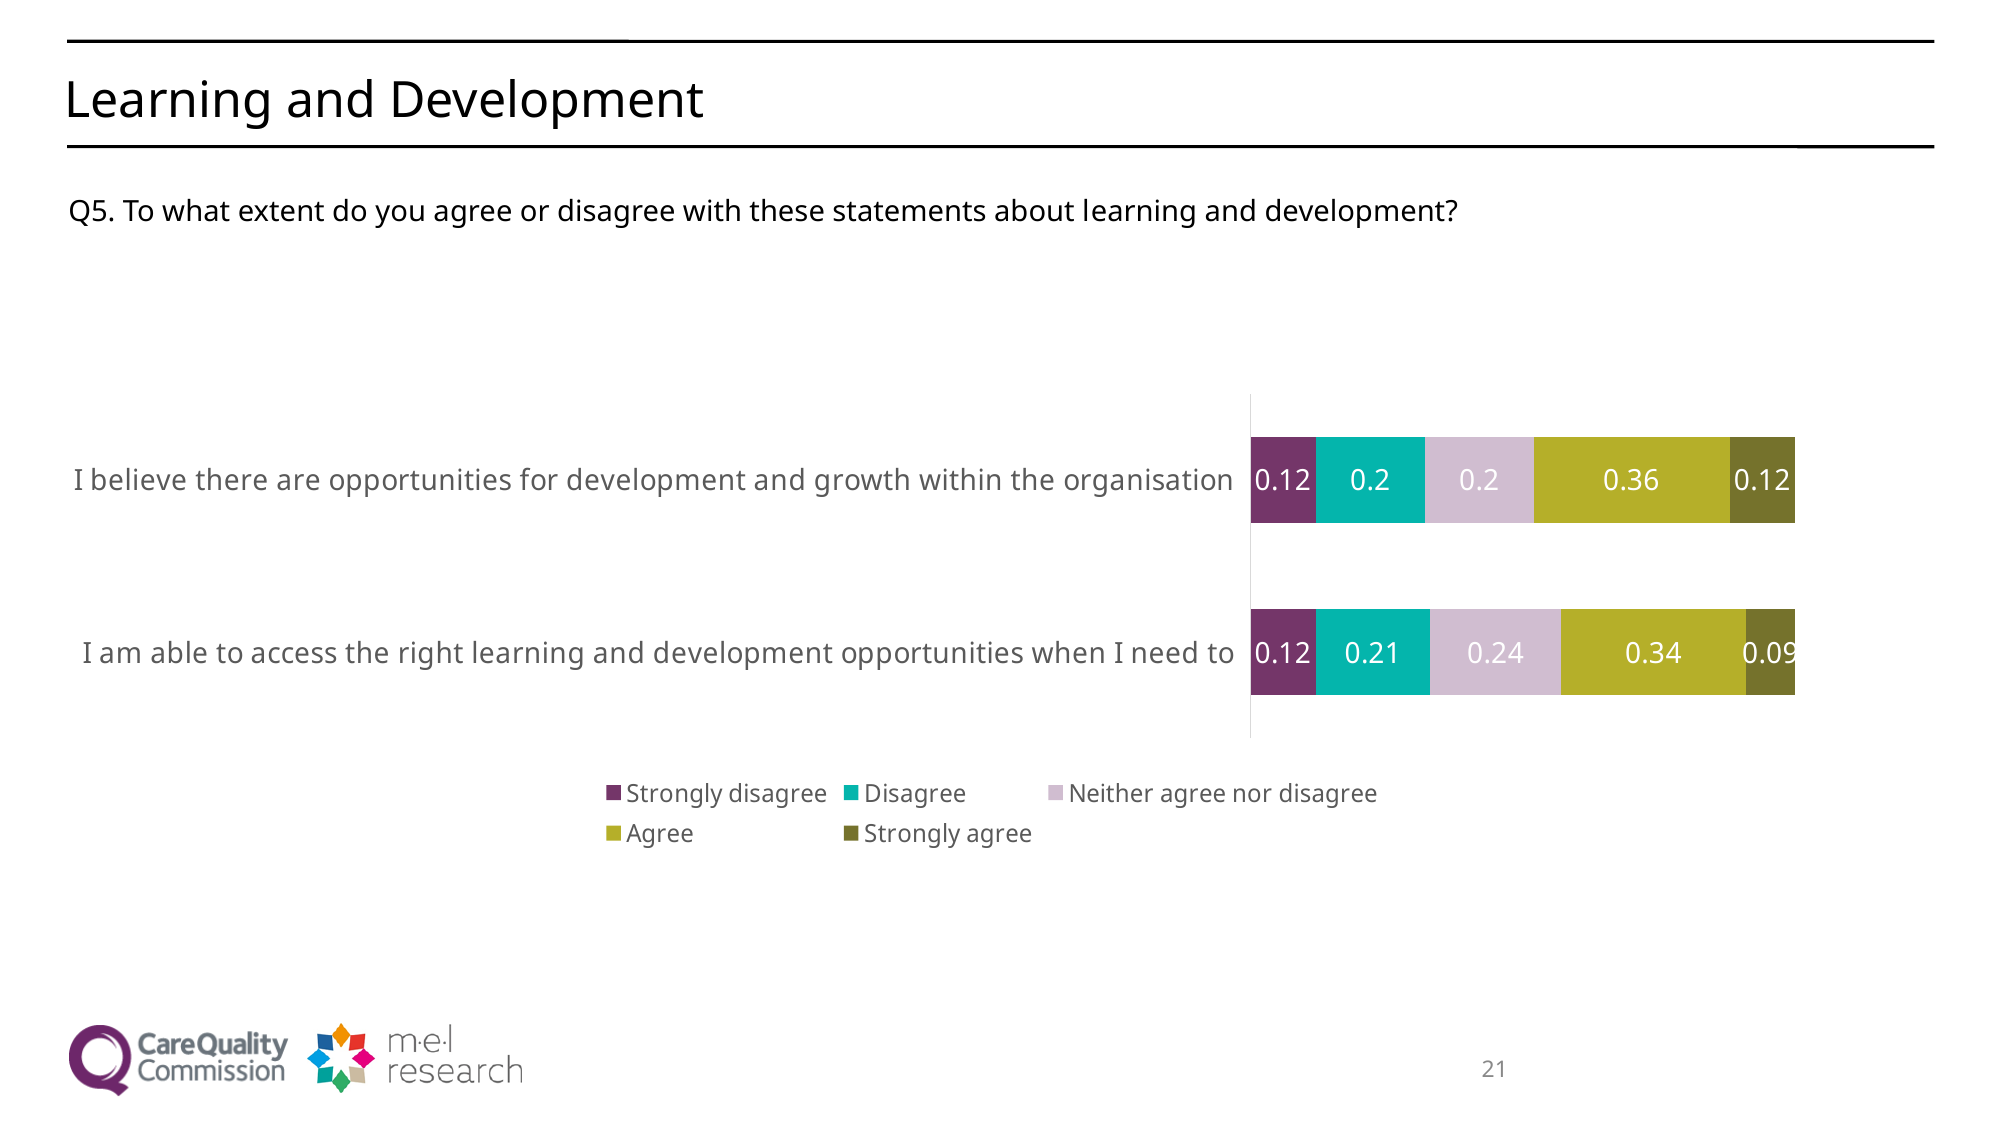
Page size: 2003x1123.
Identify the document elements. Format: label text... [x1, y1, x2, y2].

title Learning and Development [64, 48, 1932, 136]
picture [67, 1023, 291, 1099]
slide_number 21 [1466, 1039, 1934, 1100]
picture [307, 1023, 522, 1093]
text_box Q5. To what extent do you agree or disagree with these statements about learning and development? [68, 184, 1586, 227]
chart [73, 369, 1846, 857]
